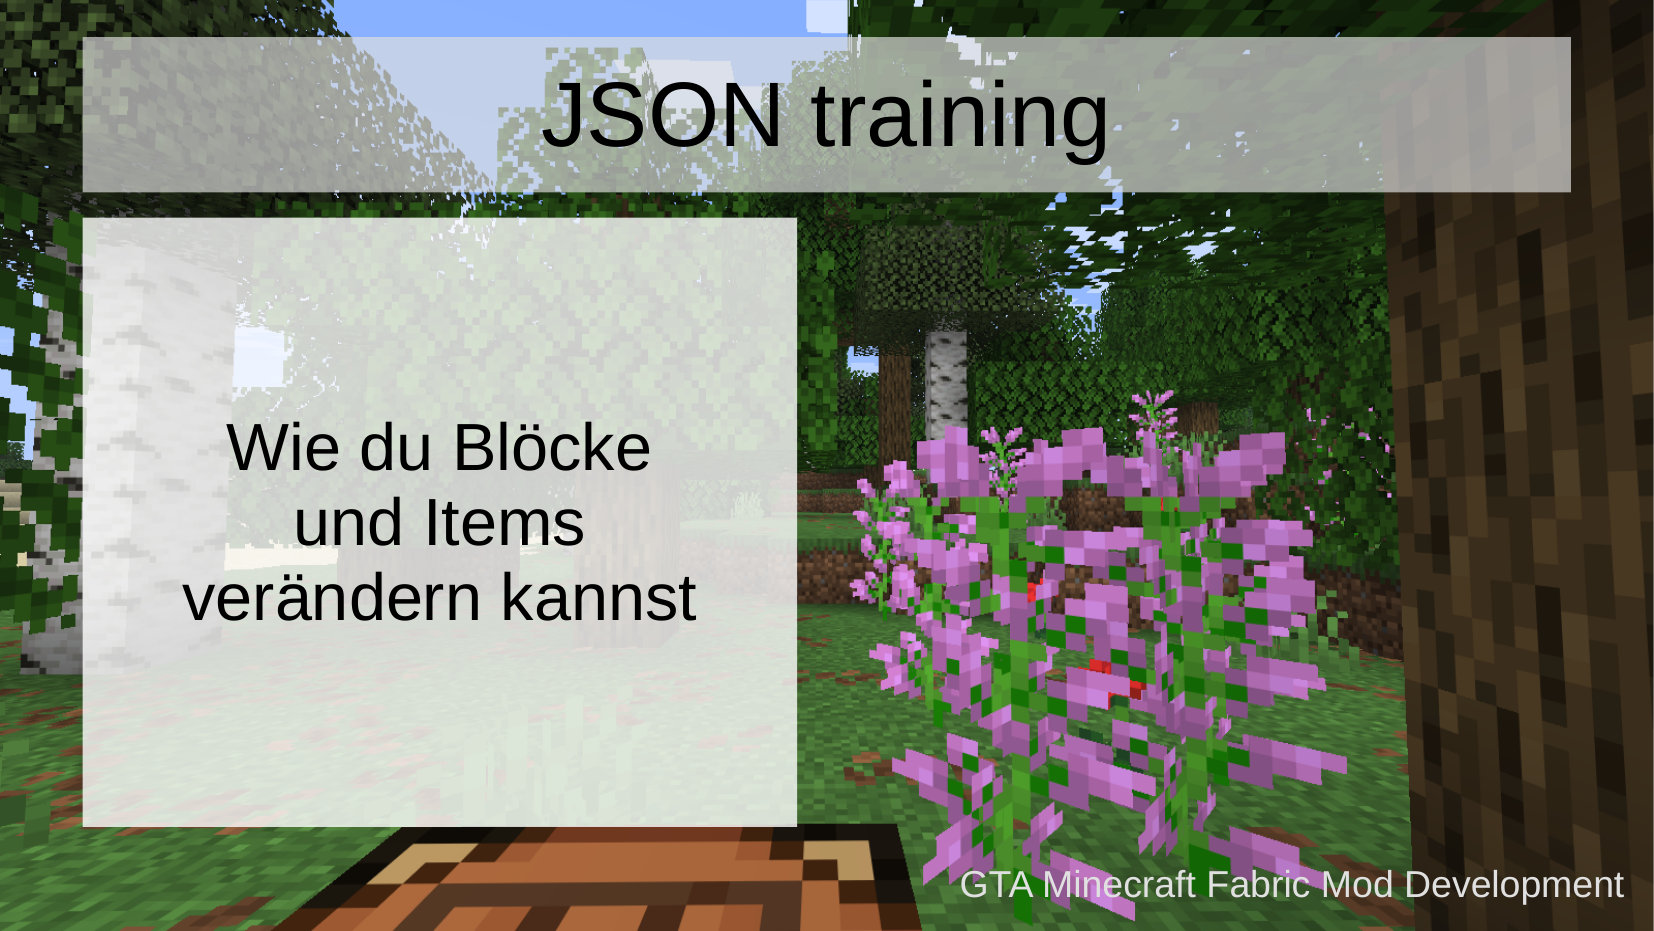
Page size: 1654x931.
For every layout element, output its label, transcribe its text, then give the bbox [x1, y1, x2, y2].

subtitle Wie du Blöcke und Items verändern kannst [82, 217, 798, 827]
title JSON training [82, 37, 1571, 193]
picture [0, 0, 1654, 931]
